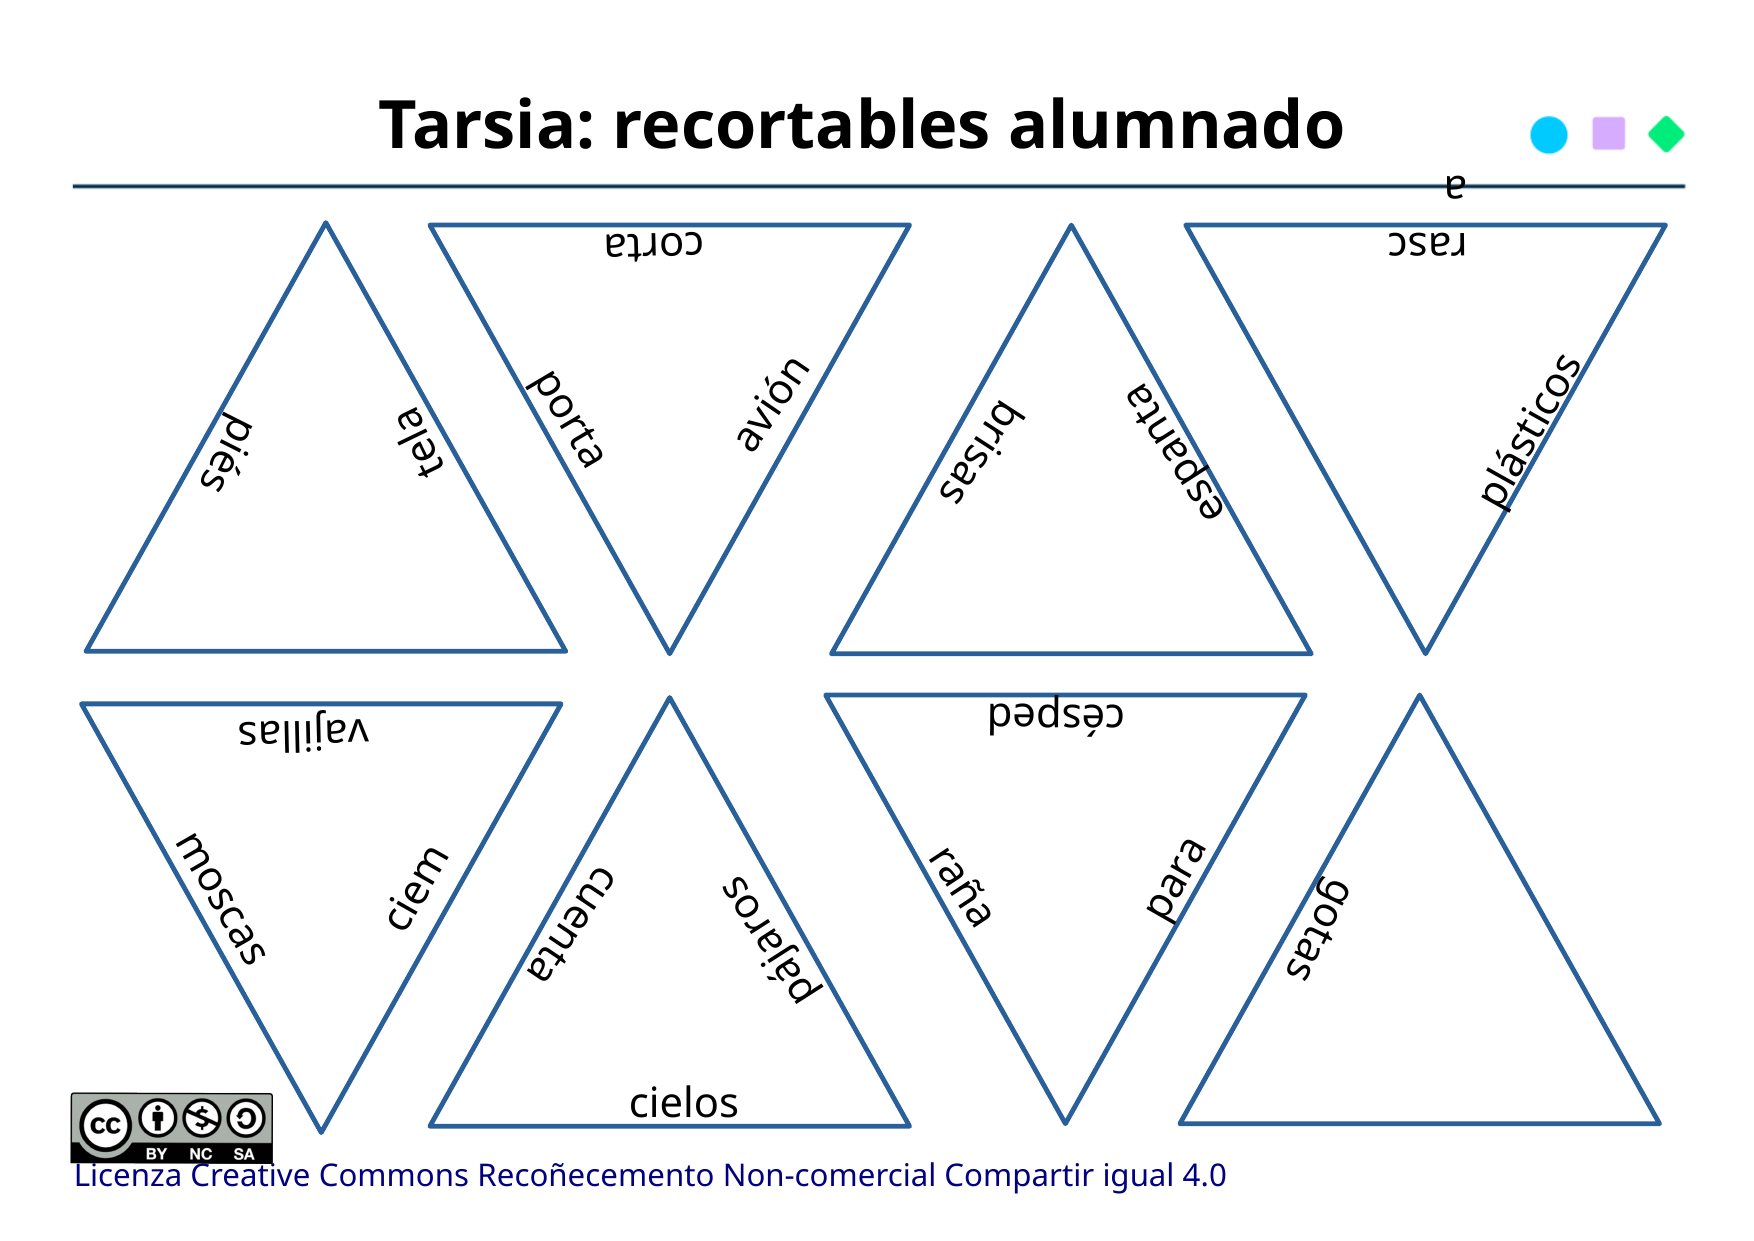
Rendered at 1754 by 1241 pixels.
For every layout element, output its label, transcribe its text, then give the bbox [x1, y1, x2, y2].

text_box [429, 225, 910, 654]
title Tarsia: recortables alumnado [165, 48, 1560, 197]
text_box gotas [1235, 857, 1386, 1073]
text_box [207, 426, 212, 434]
text_box avión [700, 267, 873, 476]
picture [70, 1092, 273, 1164]
text_box [1185, 225, 1666, 654]
picture [59, 88, 1695, 211]
text_box piés [135, 394, 289, 609]
text_box [429, 697, 910, 1127]
text_box [831, 225, 1312, 654]
text_box cuenta [480, 843, 652, 1053]
text_box moscas [155, 802, 316, 1015]
text_box corta [511, 217, 720, 290]
text_box raña [907, 816, 1077, 1026]
text_box ciem [352, 743, 513, 956]
text_box vajillas [176, 705, 385, 777]
text_box plásticos [1446, 318, 1607, 532]
text_box cielos [614, 1065, 821, 1132]
text_box porta [513, 340, 676, 553]
text_box [825, 695, 1306, 1124]
text_box tela [315, 290, 466, 506]
text_box rasca [1349, 219, 1483, 287]
text_box césped [932, 689, 1141, 758]
text_box brisas [885, 377, 1054, 587]
text_box [1179, 695, 1660, 1124]
text_box [86, 222, 566, 652]
text_box Licenza Creative Commons Recoñecemento Non-comercial Compartir igual 4.0 [59, 1145, 1270, 1241]
text_box [81, 703, 562, 1133]
text_box pájaros [669, 826, 838, 1037]
text_box espanta [1079, 343, 1248, 554]
text_box para [1111, 731, 1273, 944]
